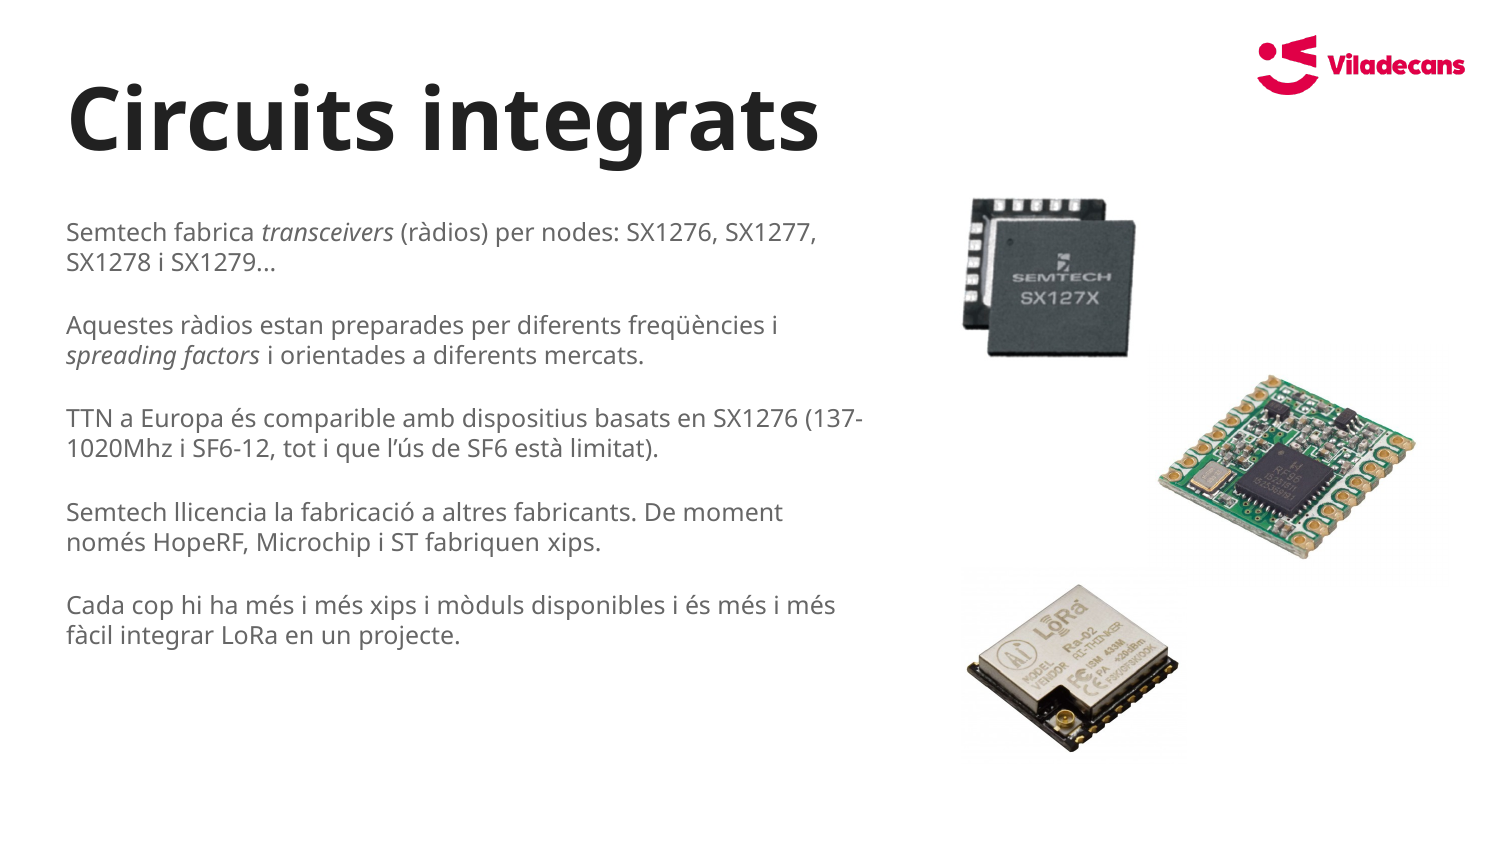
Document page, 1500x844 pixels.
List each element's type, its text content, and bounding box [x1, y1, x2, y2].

picture [1257, 35, 1465, 95]
title Circuits integrats [51, 48, 1449, 180]
list Semtech fabrica transceivers (ràdios) per nodes: SX1276, SX1277, SX1278 i SX1279... Aquestes ràdios estan preparades per diferents freqüències i spreading factors i orientades a diferents mercats. TTN a Europa és comparible amb dispositius basats en SX1276 (137-1020Mhz i SF6-12, tot i que l’ús de SF6 està limitat). Semtech llicencia la fabricació a altres fabricants. De moment només HopeRF, Microchip i ST fabriquen xips. Cada cop hi ha més i més xips i mòduls disponibles i és més i més fàcil integrar LoRa en un projecte. [51, 201, 883, 750]
picture [924, 161, 1449, 764]
